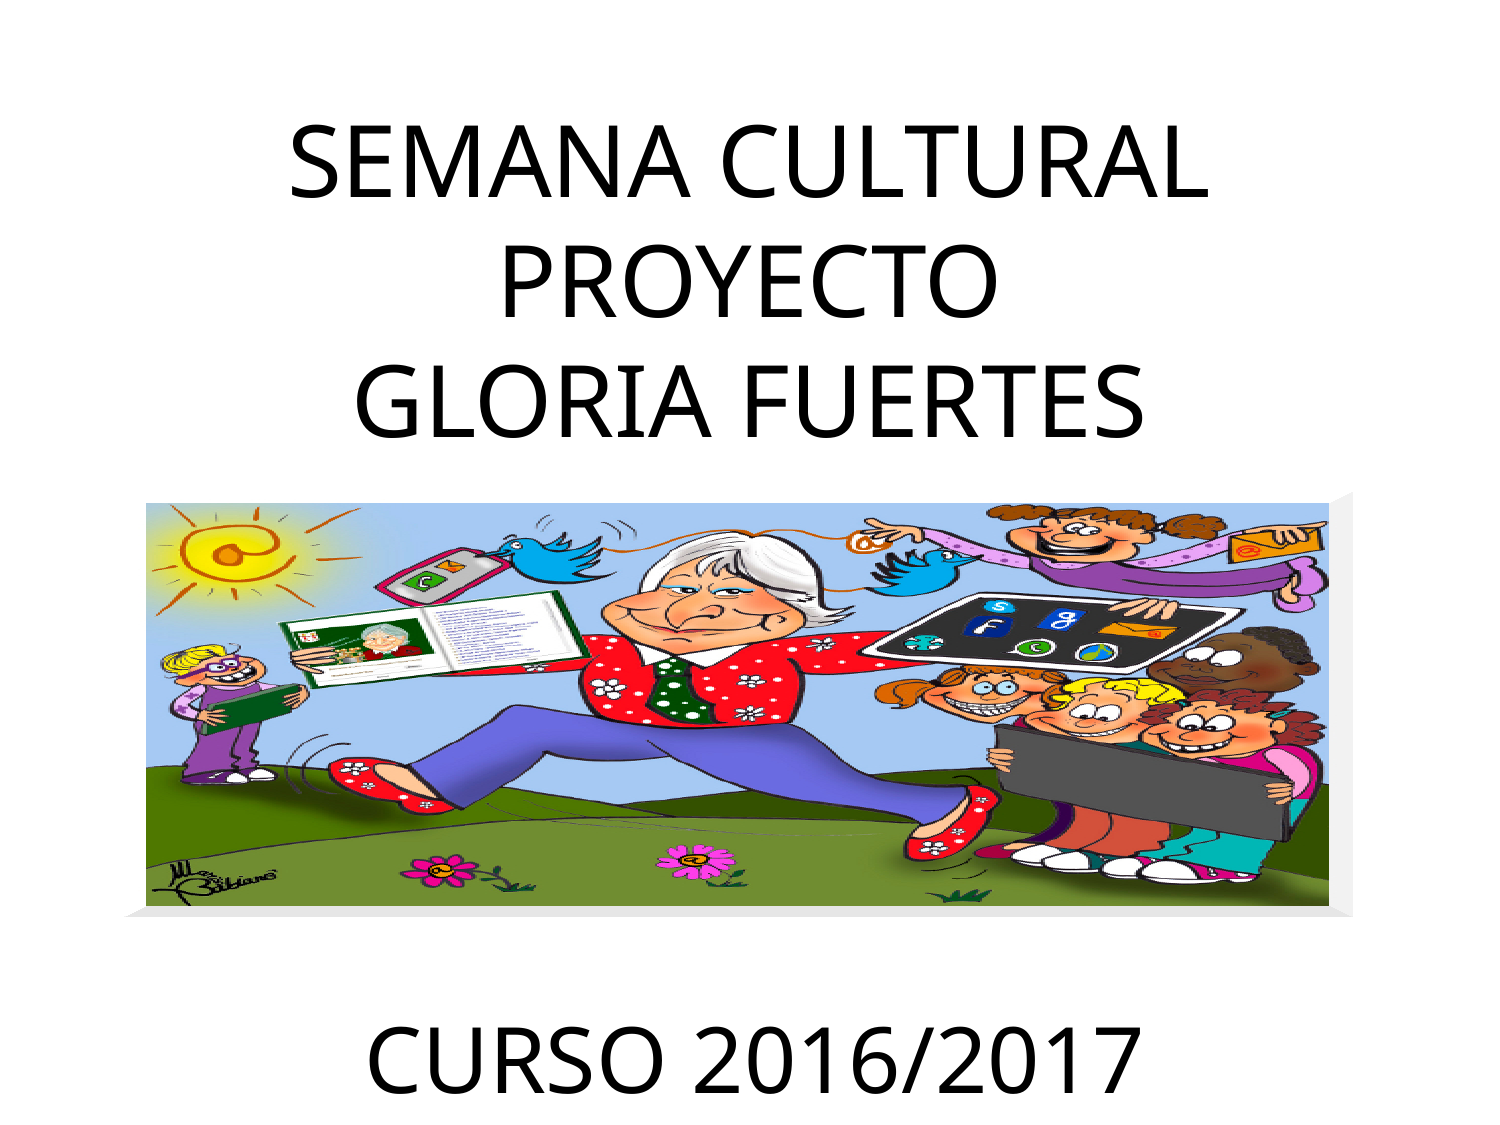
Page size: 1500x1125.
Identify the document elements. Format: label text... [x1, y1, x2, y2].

subtitle CURSO 2016/2017 [230, 775, 1281, 1063]
picture [123, 508, 1353, 917]
title SEMANA CULTURAL PROYECTO GLORIA FUERTES [112, 90, 1388, 508]
